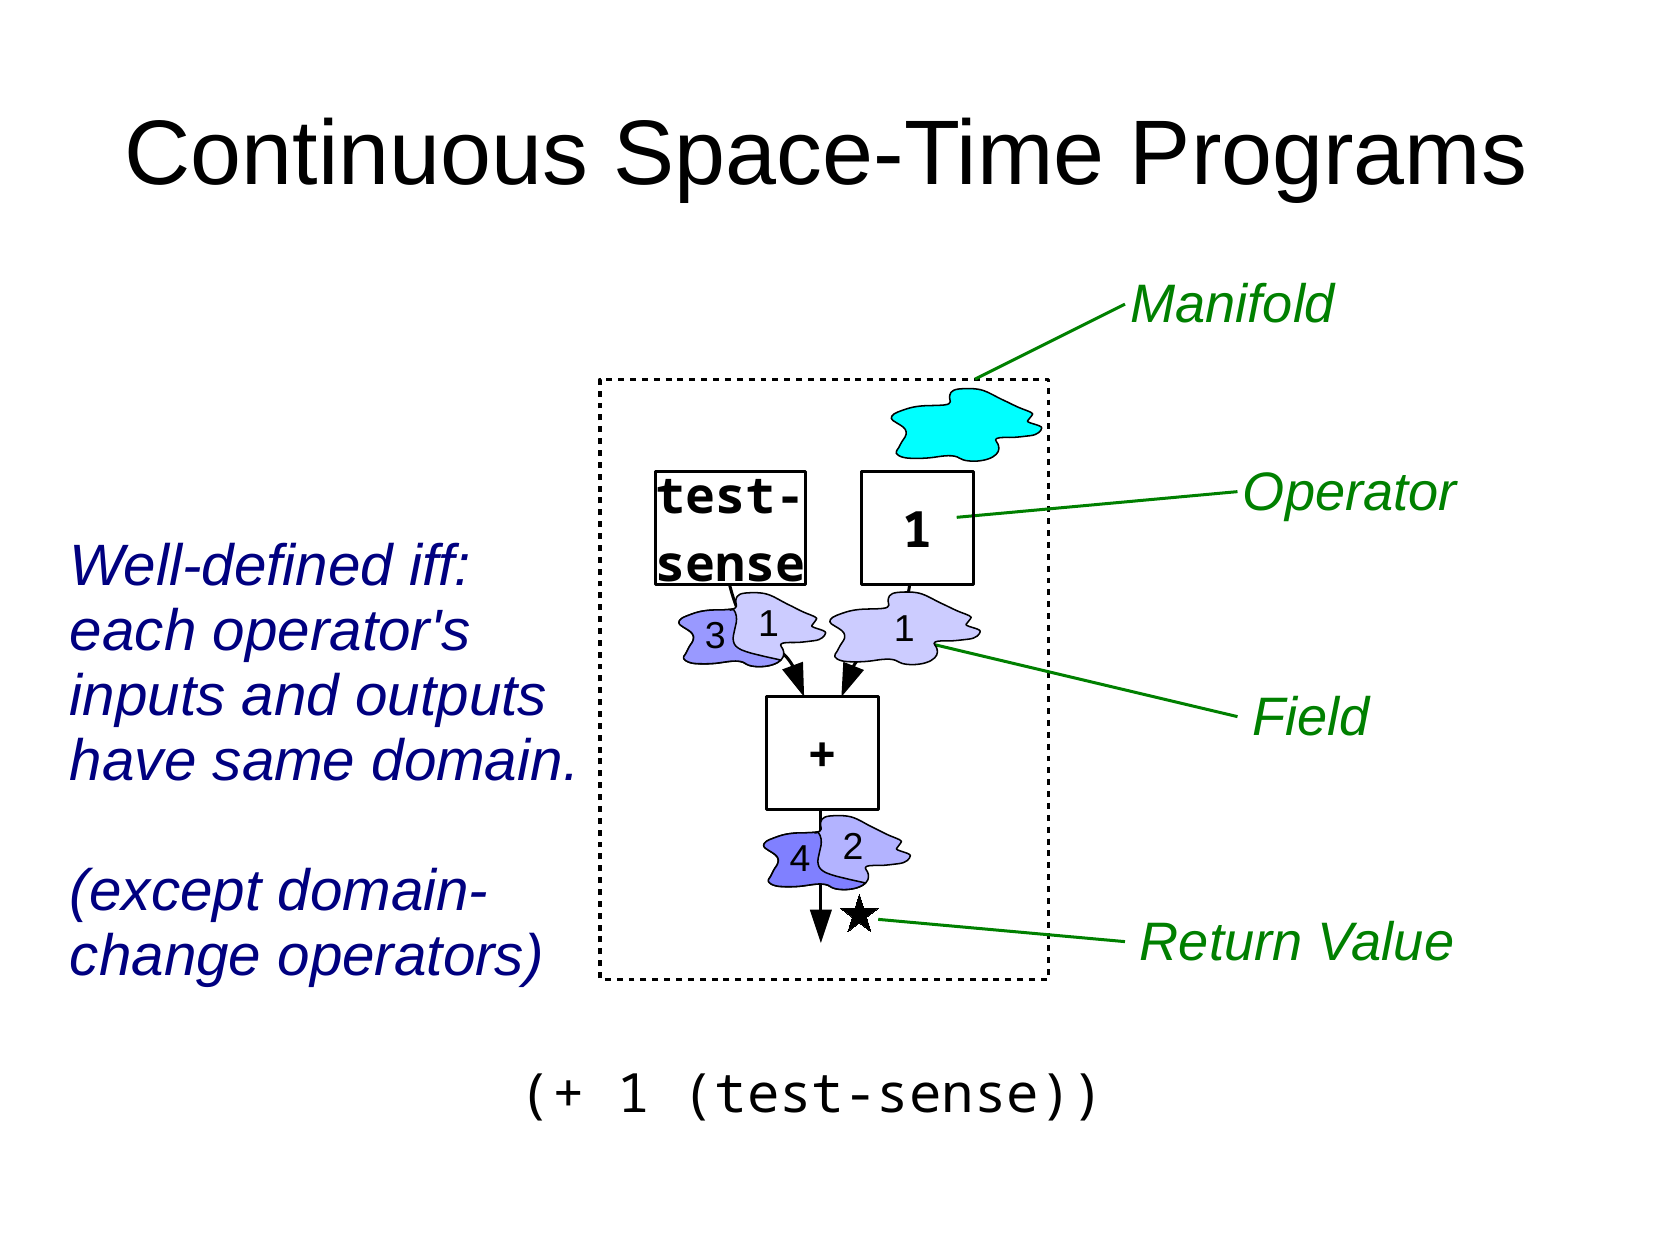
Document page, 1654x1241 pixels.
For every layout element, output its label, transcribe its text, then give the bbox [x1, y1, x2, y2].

text_box (+ 1 (test-sense)) [519, 1054, 1134, 1109]
text_box [820, 815, 869, 890]
text_box [879, 830, 911, 866]
text_box [735, 592, 784, 667]
text_box + [766, 696, 879, 810]
text_box Return Value [1125, 904, 1469, 980]
text_box [840, 894, 879, 932]
text_box 1 [861, 471, 974, 585]
text_box Field [1237, 678, 1385, 755]
text_box 4 [774, 829, 826, 887]
text_box [683, 645, 690, 663]
text_box [768, 869, 774, 886]
text_box [794, 607, 826, 643]
text_box [678, 614, 690, 632]
text_box Manifold [1115, 266, 1351, 342]
text_box Operator [1228, 453, 1472, 530]
text_box [891, 388, 1042, 462]
text_box 2 [828, 817, 879, 875]
text_box 1 [827, 591, 981, 666]
title Continuous Space-Time Programs [82, 49, 1571, 257]
text_box 1 [743, 594, 794, 652]
text_box [763, 837, 774, 854]
text_box 3 [690, 606, 741, 664]
text_box Well-defined iff: each operator's inputs and outputs have same domain. (except domain-change operators) [55, 525, 618, 995]
text_box test- sense [655, 471, 806, 585]
